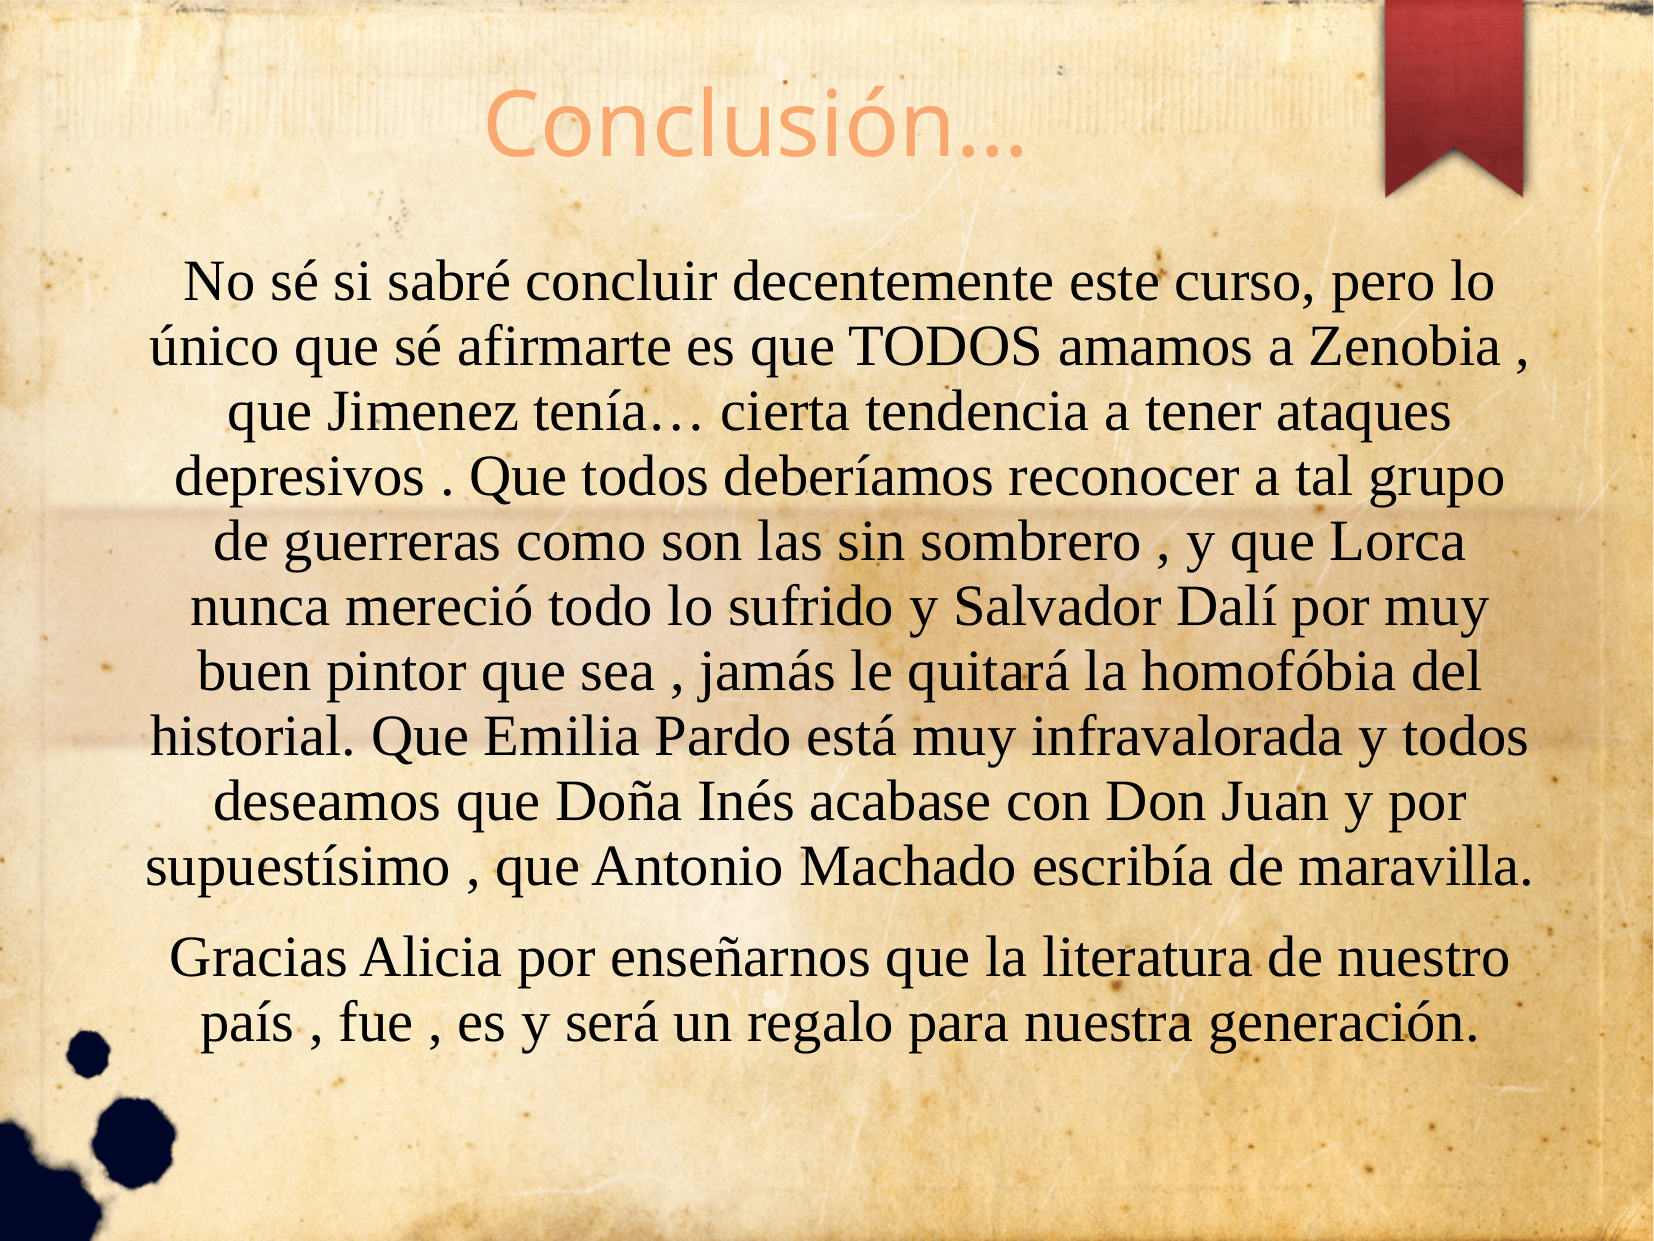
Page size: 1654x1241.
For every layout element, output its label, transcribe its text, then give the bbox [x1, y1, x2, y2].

list No sé si sabré concluir decentemente este curso, pero lo único que sé afirmarte es que TODOS amamos a Zenobia , que Jimenez tenía… cierta tendencia a tener ataques depresivos . Que todos deberíamos reconocer a tal grupo de guerreras como son las sin sombrero , y que Lorca nunca mereció todo lo sufrido y Salvador Dalí por muy buen pintor que sea , jamás le quitará la homofóbia del historial. Que Emilia Pardo está muy infravalorada y todos deseamos que Doña Inés acabase con Don Juan y por supuestísimo , que Antonio Machado escribía de maravilla. Gracias Alicia por enseñarnos que la literatura de nuestro país , fue , es y será un regalo para nuestra generación. [82, 248, 1538, 1111]
title Conclusión… [11, 17, 1501, 225]
picture [0, 0, 1654, 1241]
